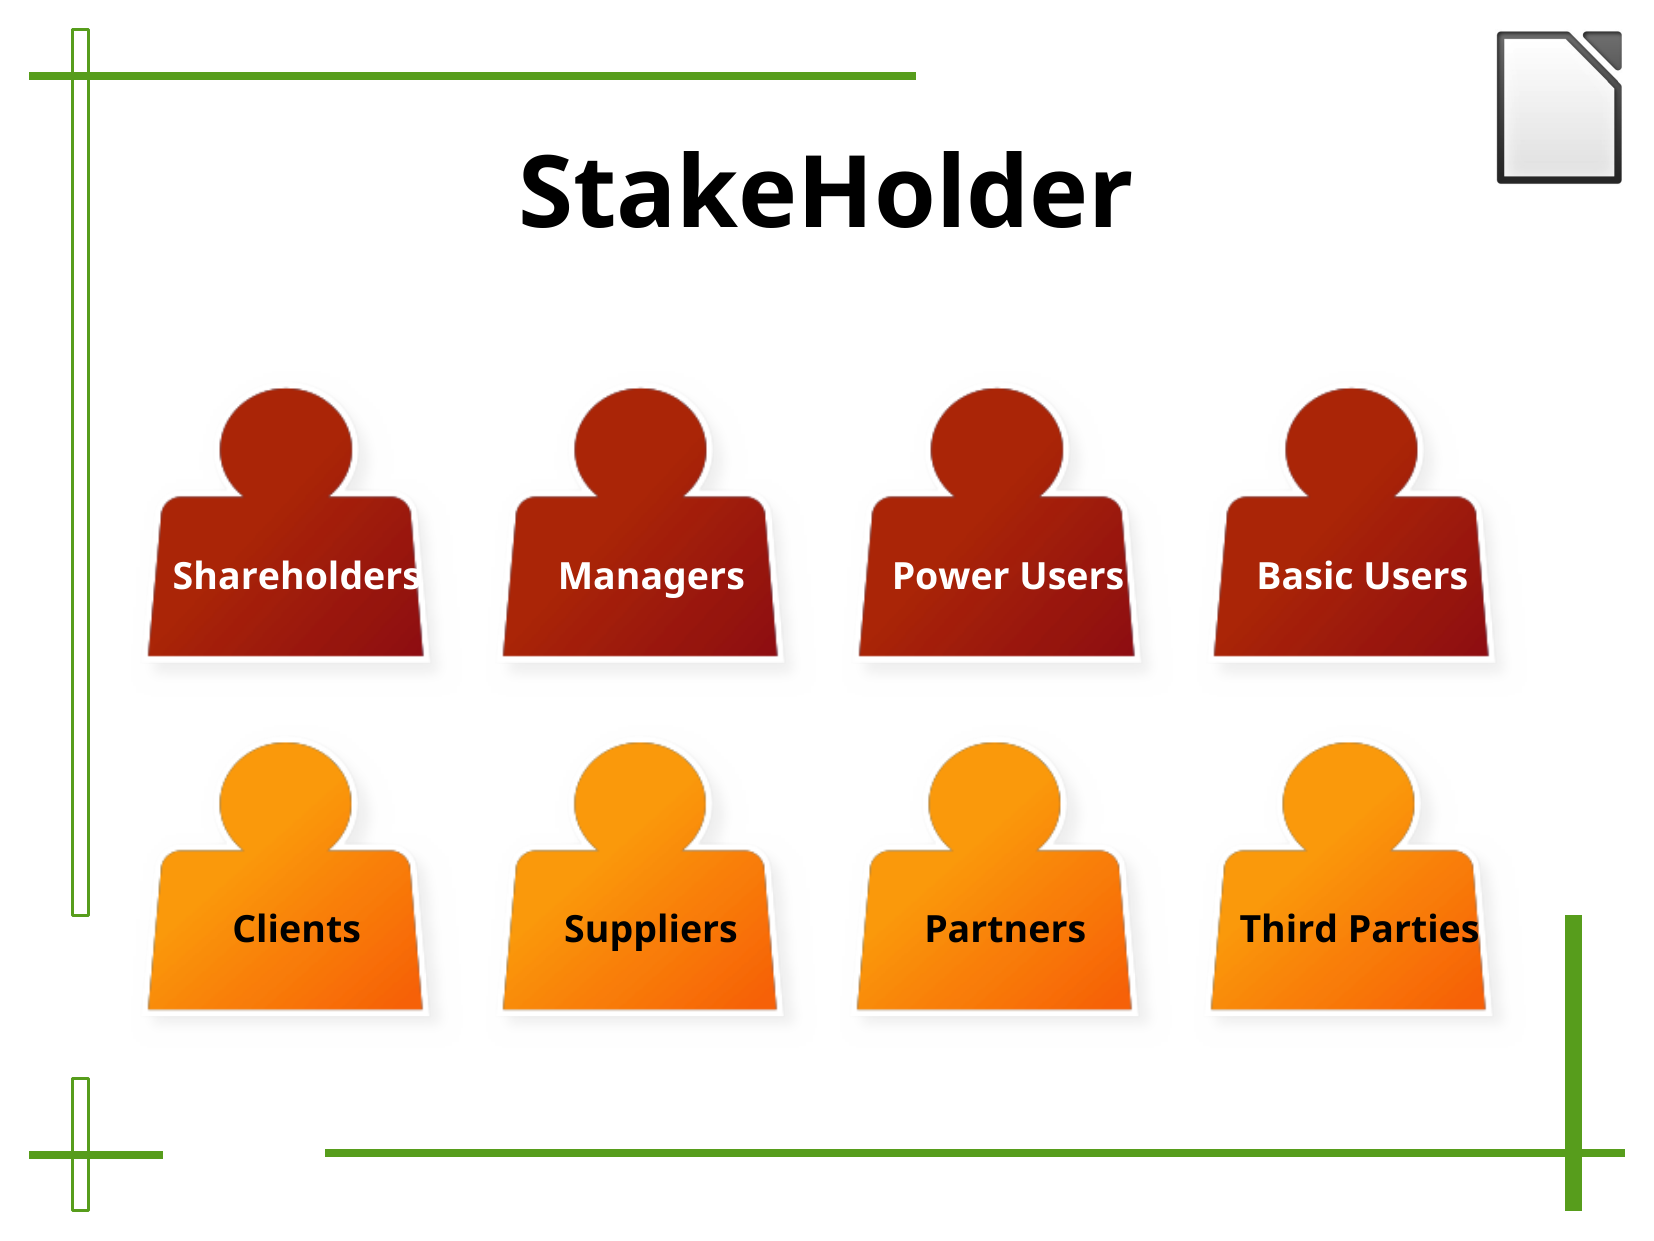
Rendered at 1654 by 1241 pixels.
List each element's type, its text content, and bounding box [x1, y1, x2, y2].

title StakeHolder [118, 118, 1536, 260]
picture [118, 353, 1541, 1067]
picture [1494, 29, 1624, 186]
